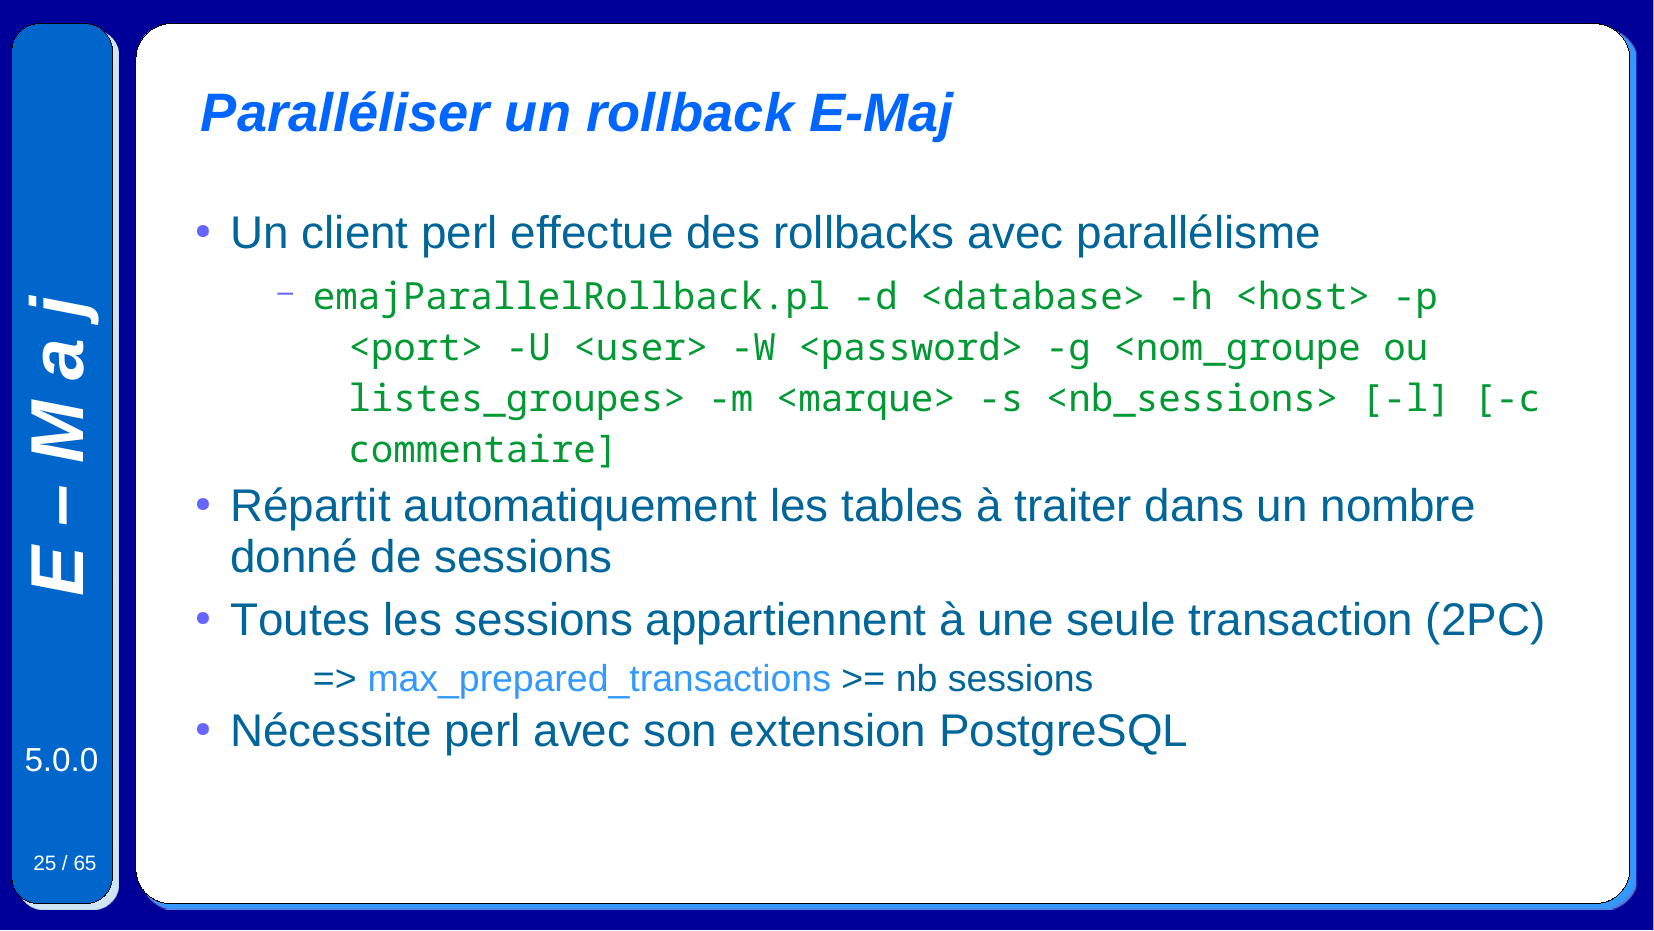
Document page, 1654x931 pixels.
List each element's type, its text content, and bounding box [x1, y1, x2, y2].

title Paralléliser un rollback E-Maj [200, 34, 1575, 191]
list Un client perl effectue des rollbacks avec parallélisme emajParallelRollback.pl -d <database> -h <host> -p <port> -U <user> -W <password> -g <nom_groupe ou listes_groupes> -m <marque> -s <nb_sessions> [-l] [-c commentaire] Répartit automatiquement les tables à traiter dans un nombre donné de sessions Toutes les sessions appartiennent à une seule transaction (2PC) => max_prepared_transactions >= nb sessions Nécessite perl avec son extension PostgreSQL [177, 206, 1587, 827]
